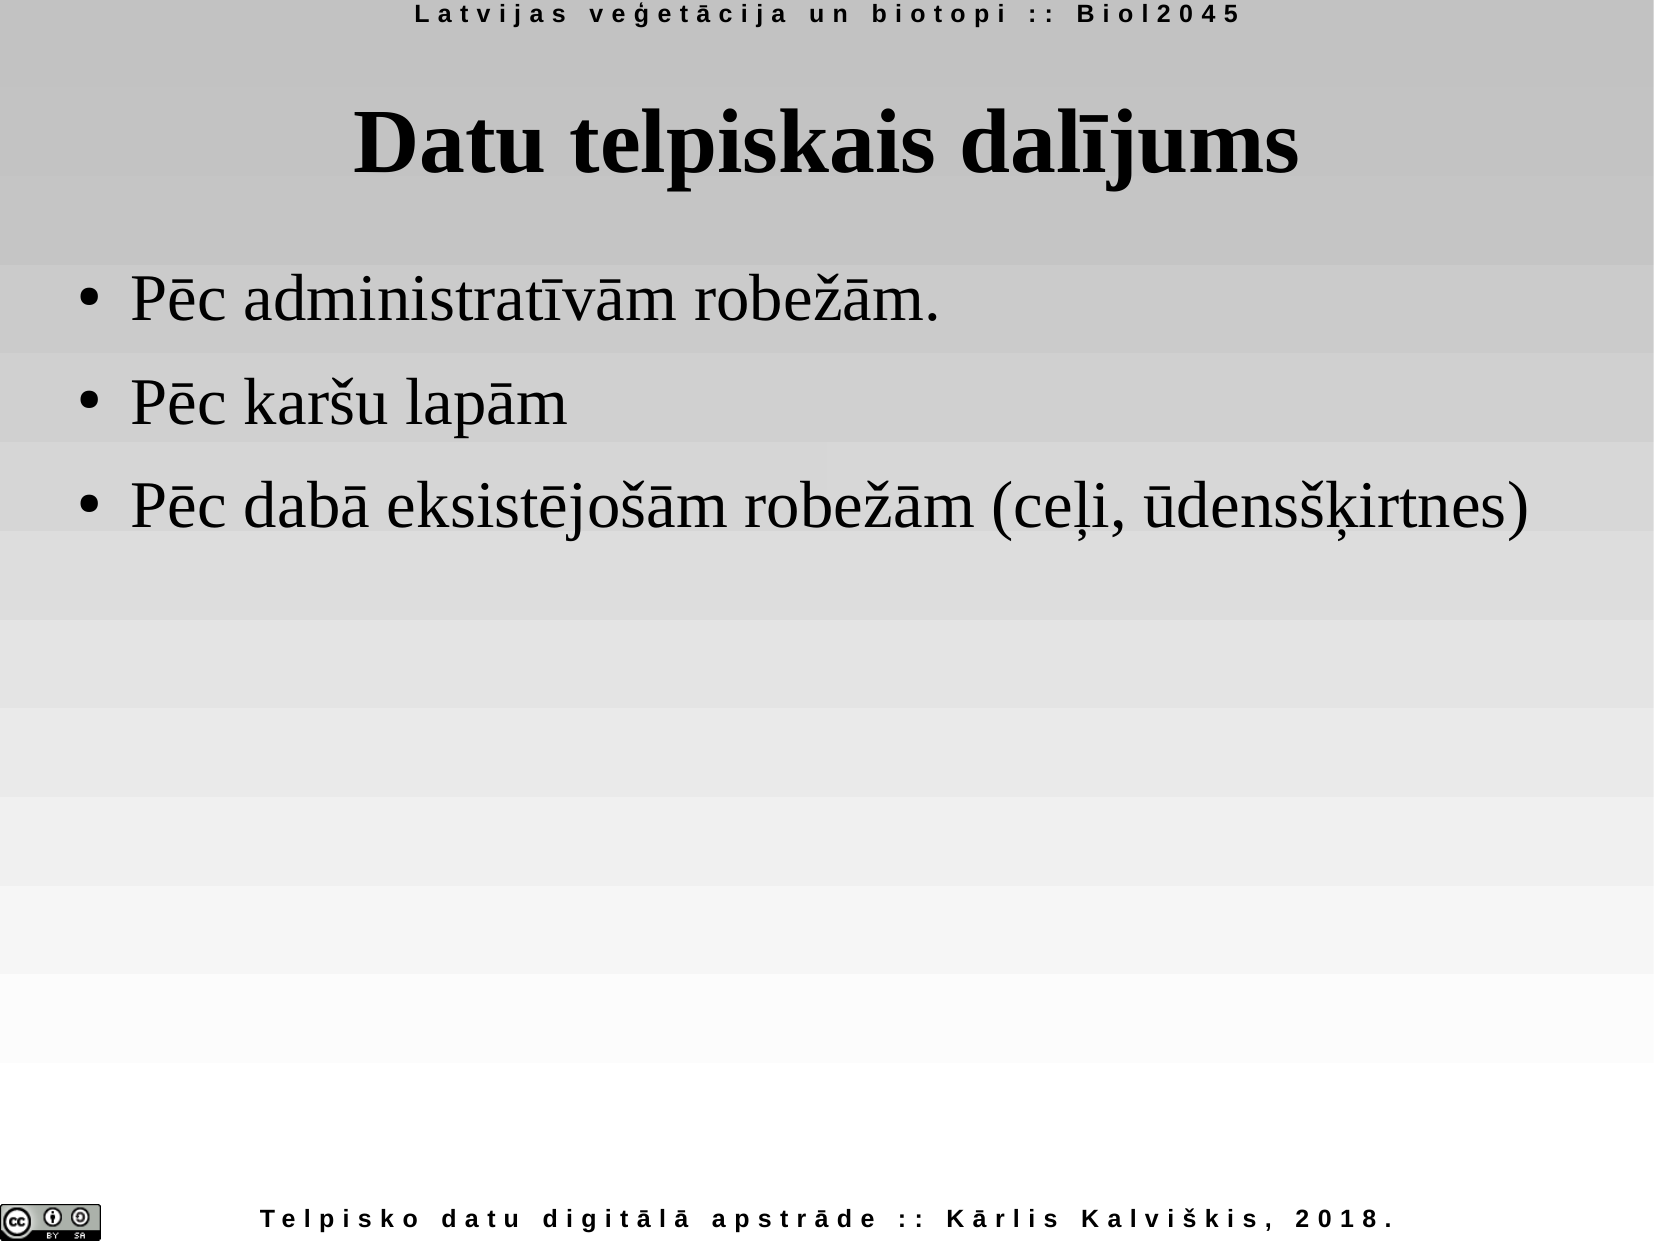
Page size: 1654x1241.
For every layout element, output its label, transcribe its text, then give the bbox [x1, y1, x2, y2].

list Pēc administratīvām robežām. Pēc karšu lapām Pēc dabā eksistējošām robežām (ceļi, ūdensšķirtnes) [59, 261, 1596, 1175]
title Datu telpiskais dalījums [59, 37, 1596, 246]
picture [0, 0, 1654, 1241]
